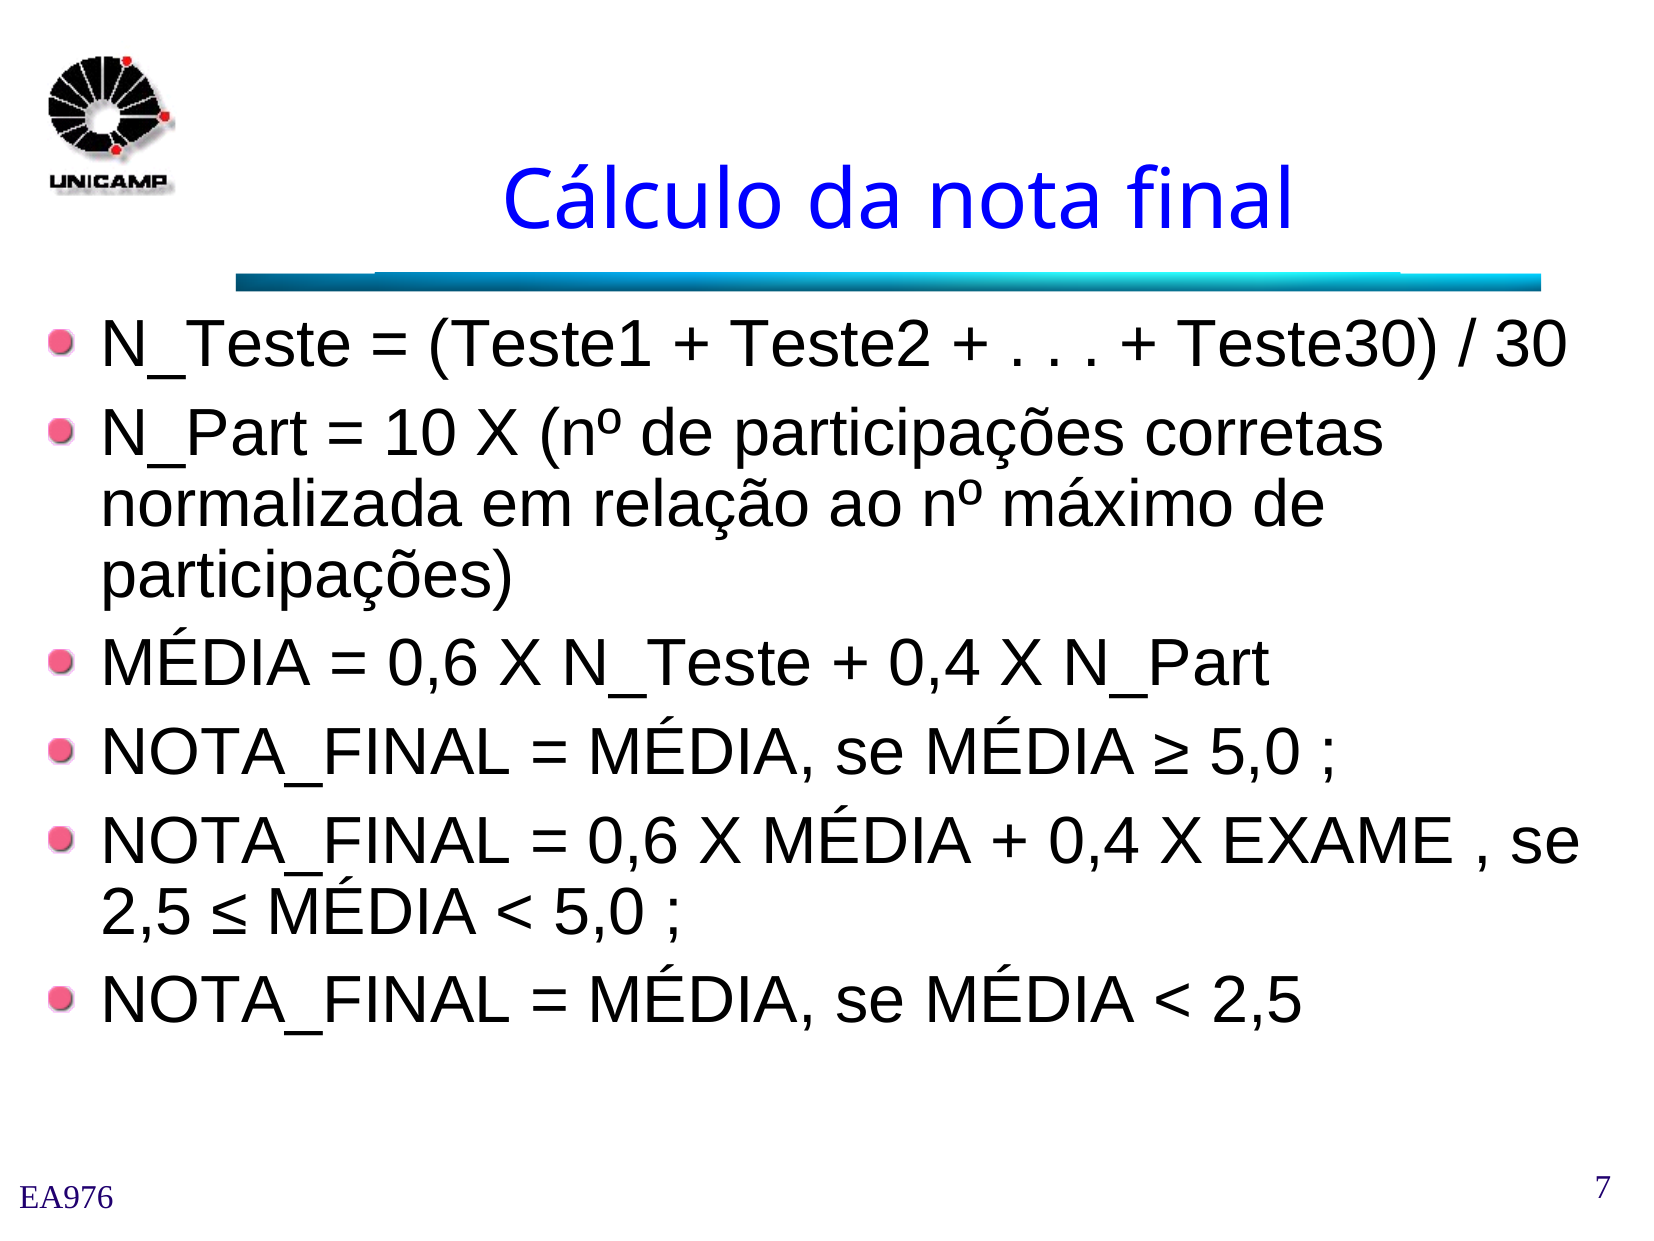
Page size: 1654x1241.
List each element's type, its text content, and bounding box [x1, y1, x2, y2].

title Cálculo da nota final [264, 42, 1534, 250]
list N_Teste = (Teste1 + Teste2 + . . . + Teste30) / 30 N_Part = 10 X (nº de participações corretas normalizada em relação ao nº máximo de participações) MÉDIA = 0,6 X N_Teste + 0,4 X N_Part NOTA_FINAL = MÉDIA, se MÉDIA ≥ 5,0 ; NOTA_FINAL = 0,6 X MÉDIA + 0,4 X EXAME , se 2,5 ≤ MÉDIA < 5,0 ; NOTA_FINAL = MÉDIA, se MÉDIA < 2,5 [29, 309, 1595, 1182]
picture [125, 272, 1654, 295]
